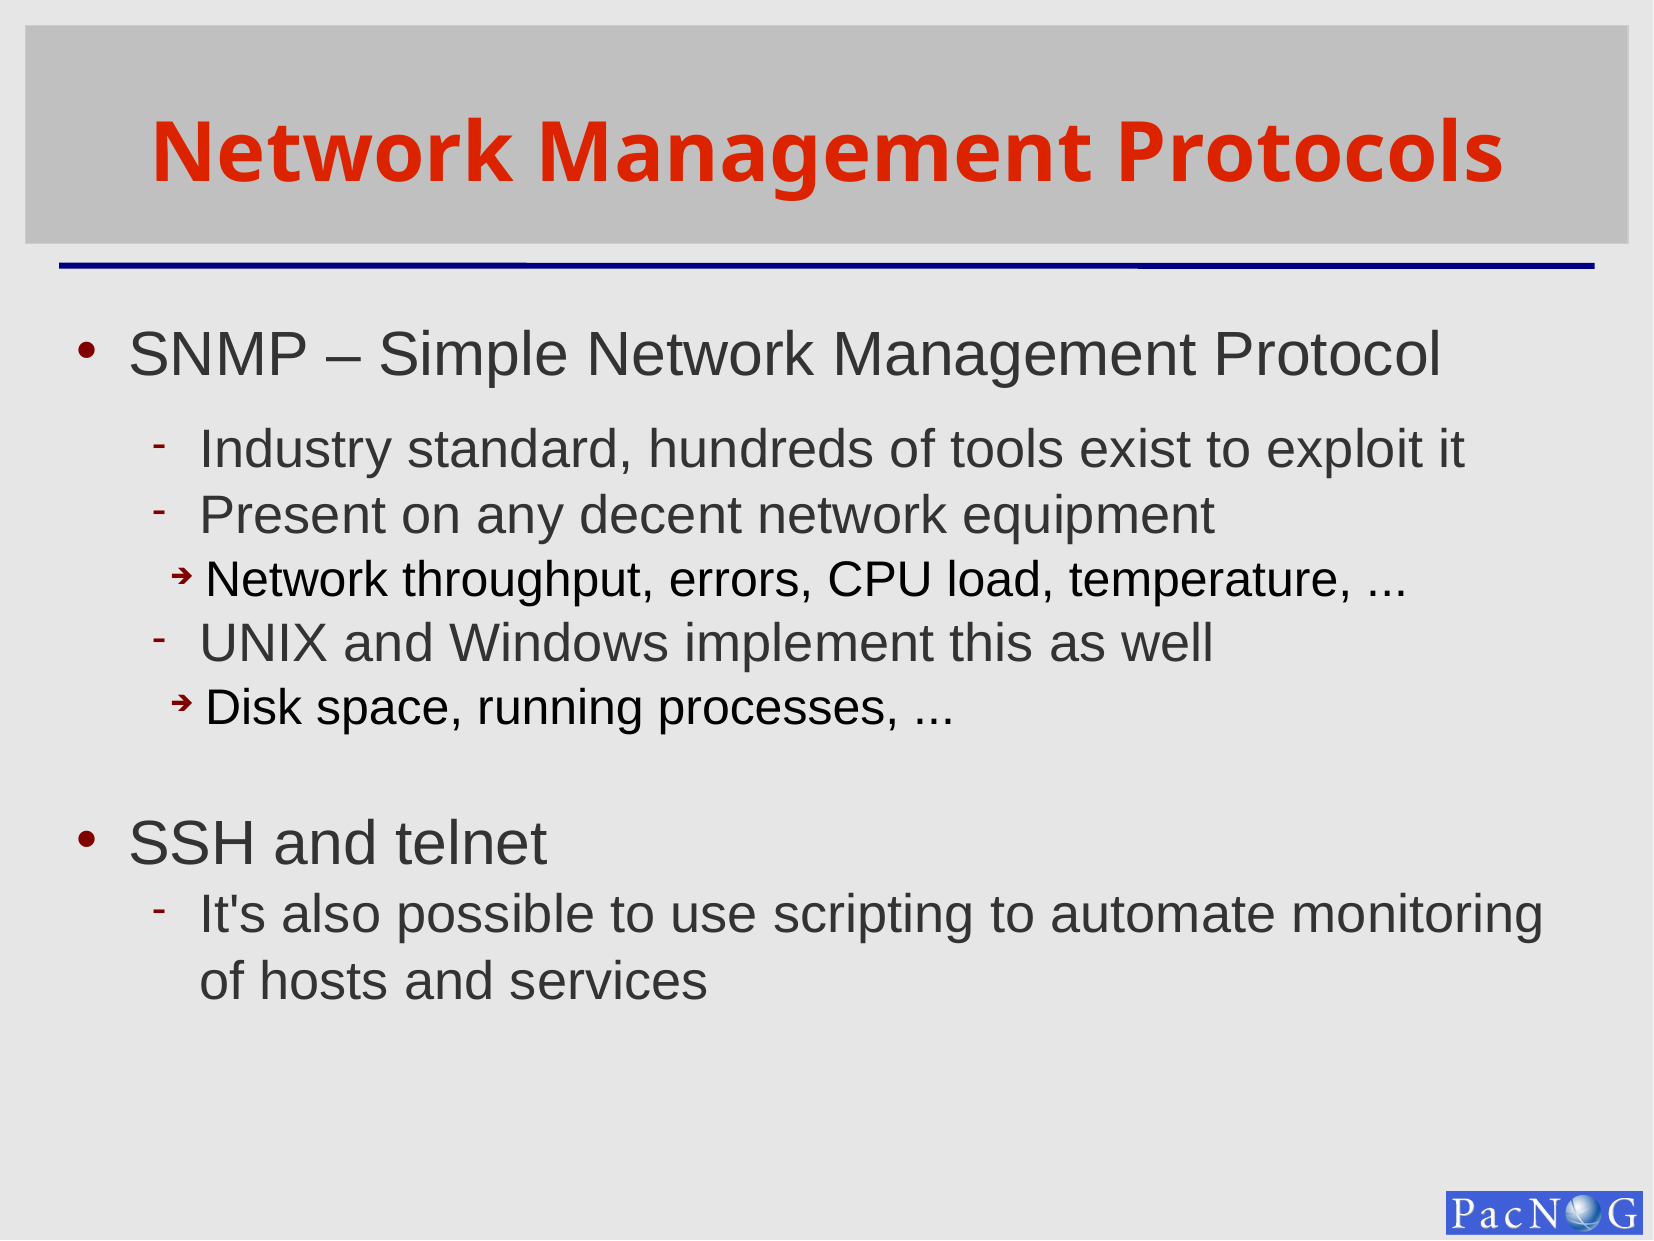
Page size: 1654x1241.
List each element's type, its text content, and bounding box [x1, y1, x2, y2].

picture [1446, 1191, 1643, 1235]
list SNMP – Simple Network Management Protocol Industry standard, hundreds of tools exist to exploit it Present on any decent network equipment Network throughput, errors, CPU load, temperature, ... UNIX and Windows implement this as well Disk space, running processes, ... SSH and telnet It's also possible to use scripting to automate monitoring of hosts and services [59, 322, 1595, 1132]
title Network Management Protocols [121, 46, 1534, 254]
